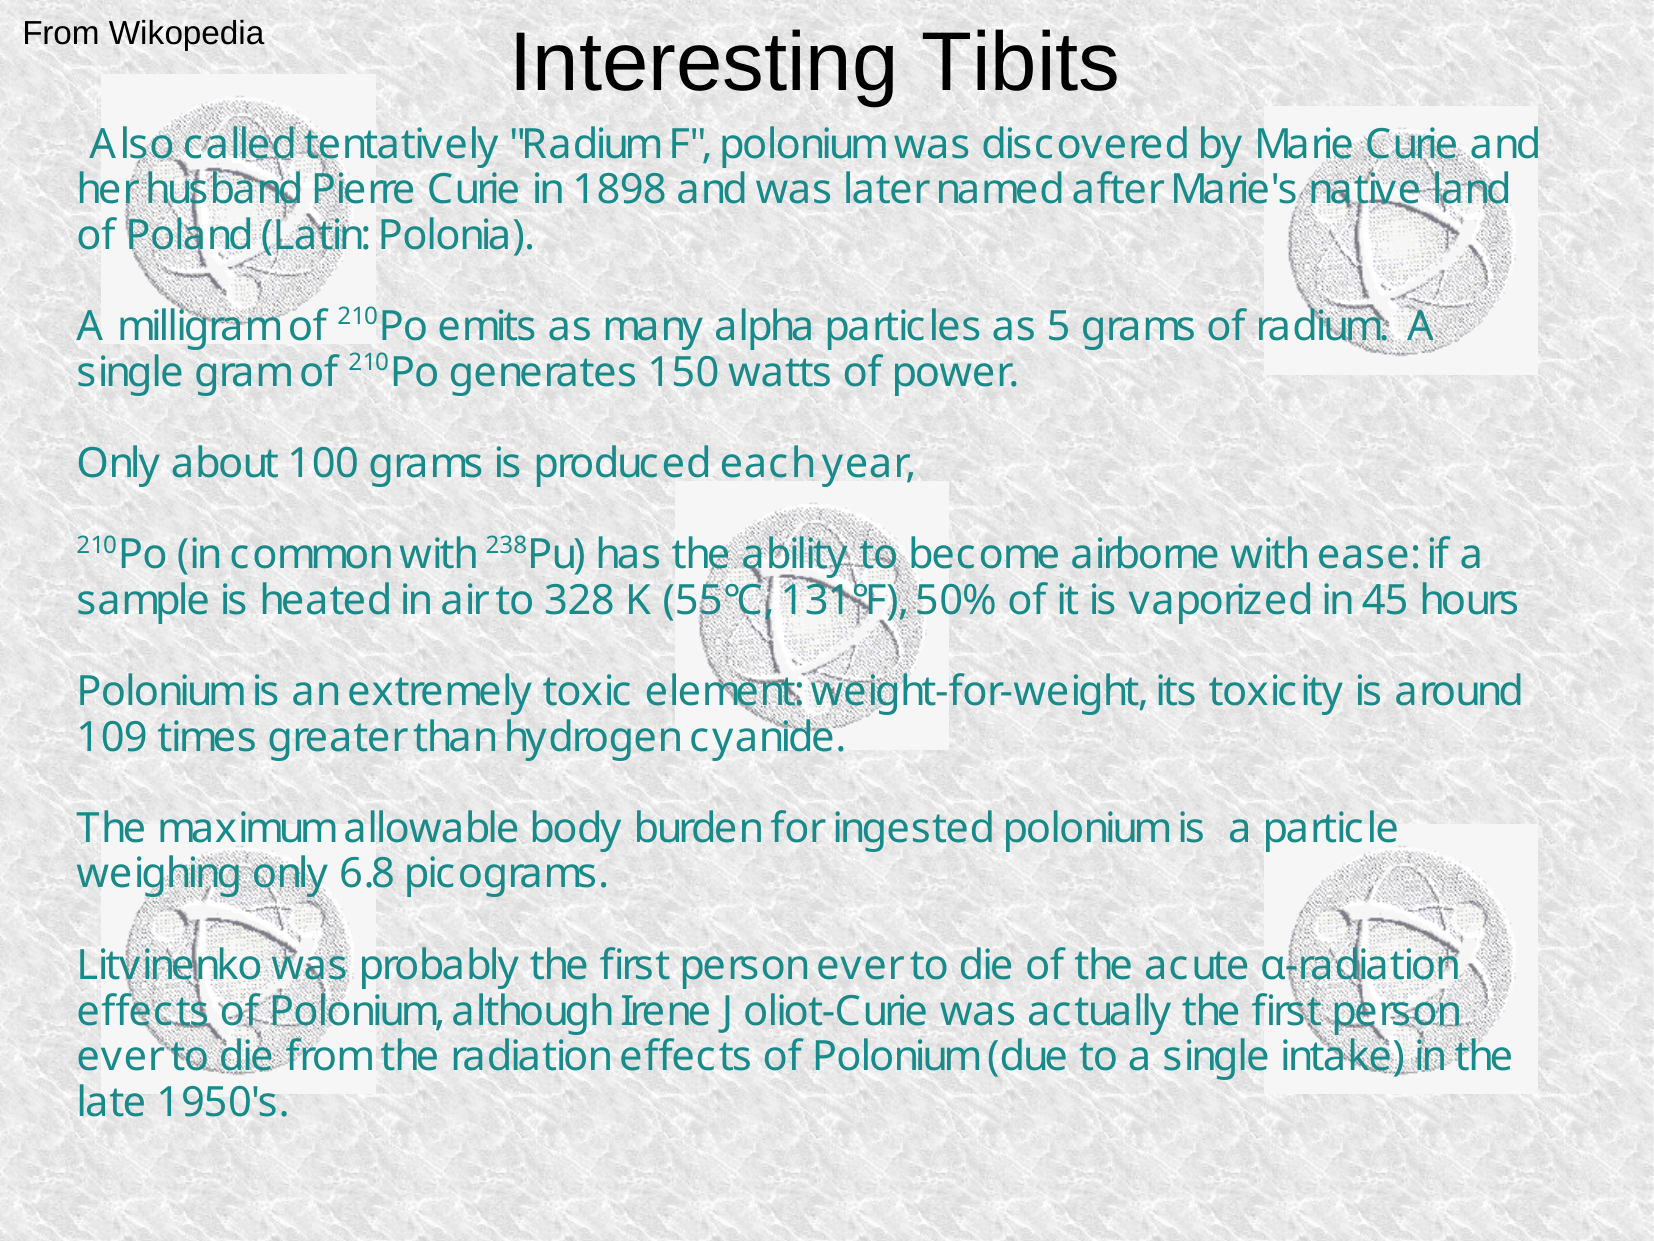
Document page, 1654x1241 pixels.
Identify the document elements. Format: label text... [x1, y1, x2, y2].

text_box From Wikopedia [0, 0, 288, 80]
picture [0, 0, 1654, 1241]
chart [75, 112, 1540, 1216]
text_box Interesting Tibits [487, 0, 1144, 154]
